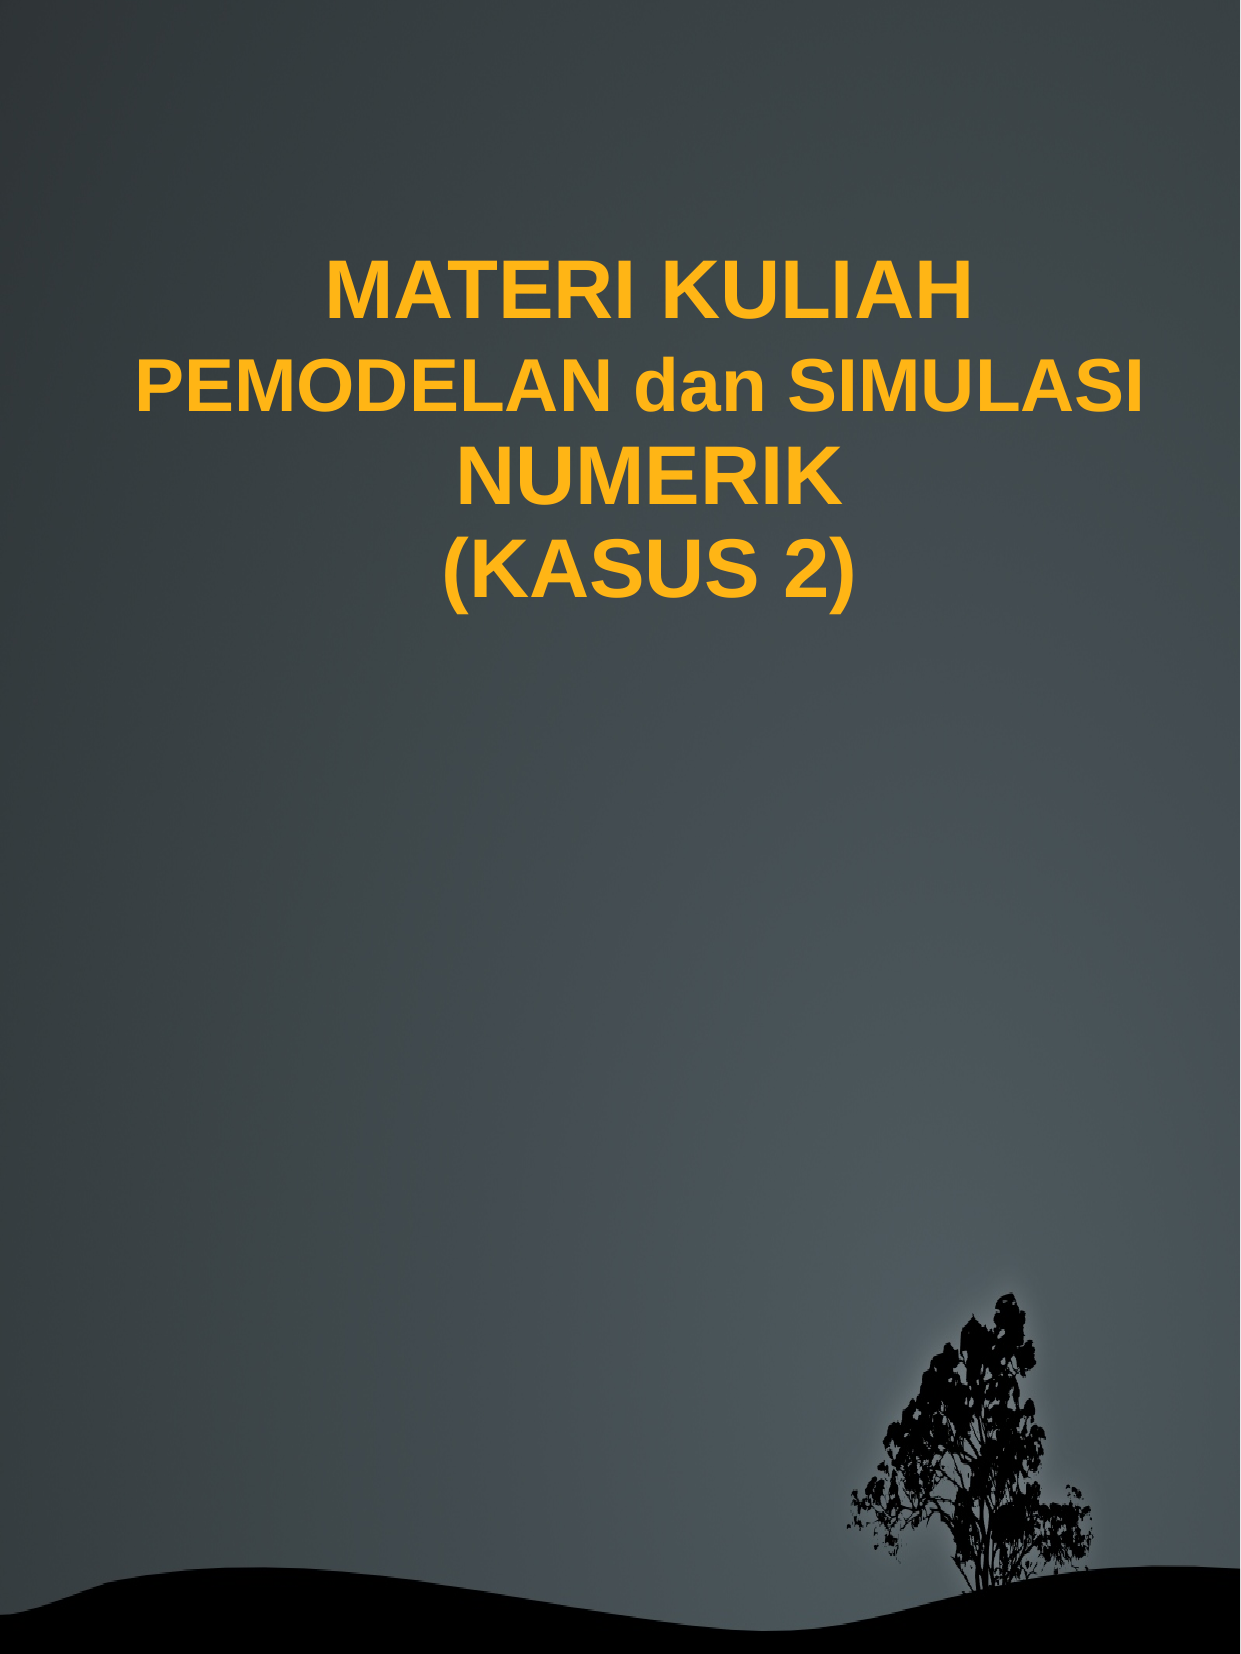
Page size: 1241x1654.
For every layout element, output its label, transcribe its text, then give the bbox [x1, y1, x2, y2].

text_box MATERI KULIAH PEMODELAN dan SIMULASI NUMERIK (KASUS 2) [88, 236, 1211, 625]
picture [0, 0, 1241, 1654]
